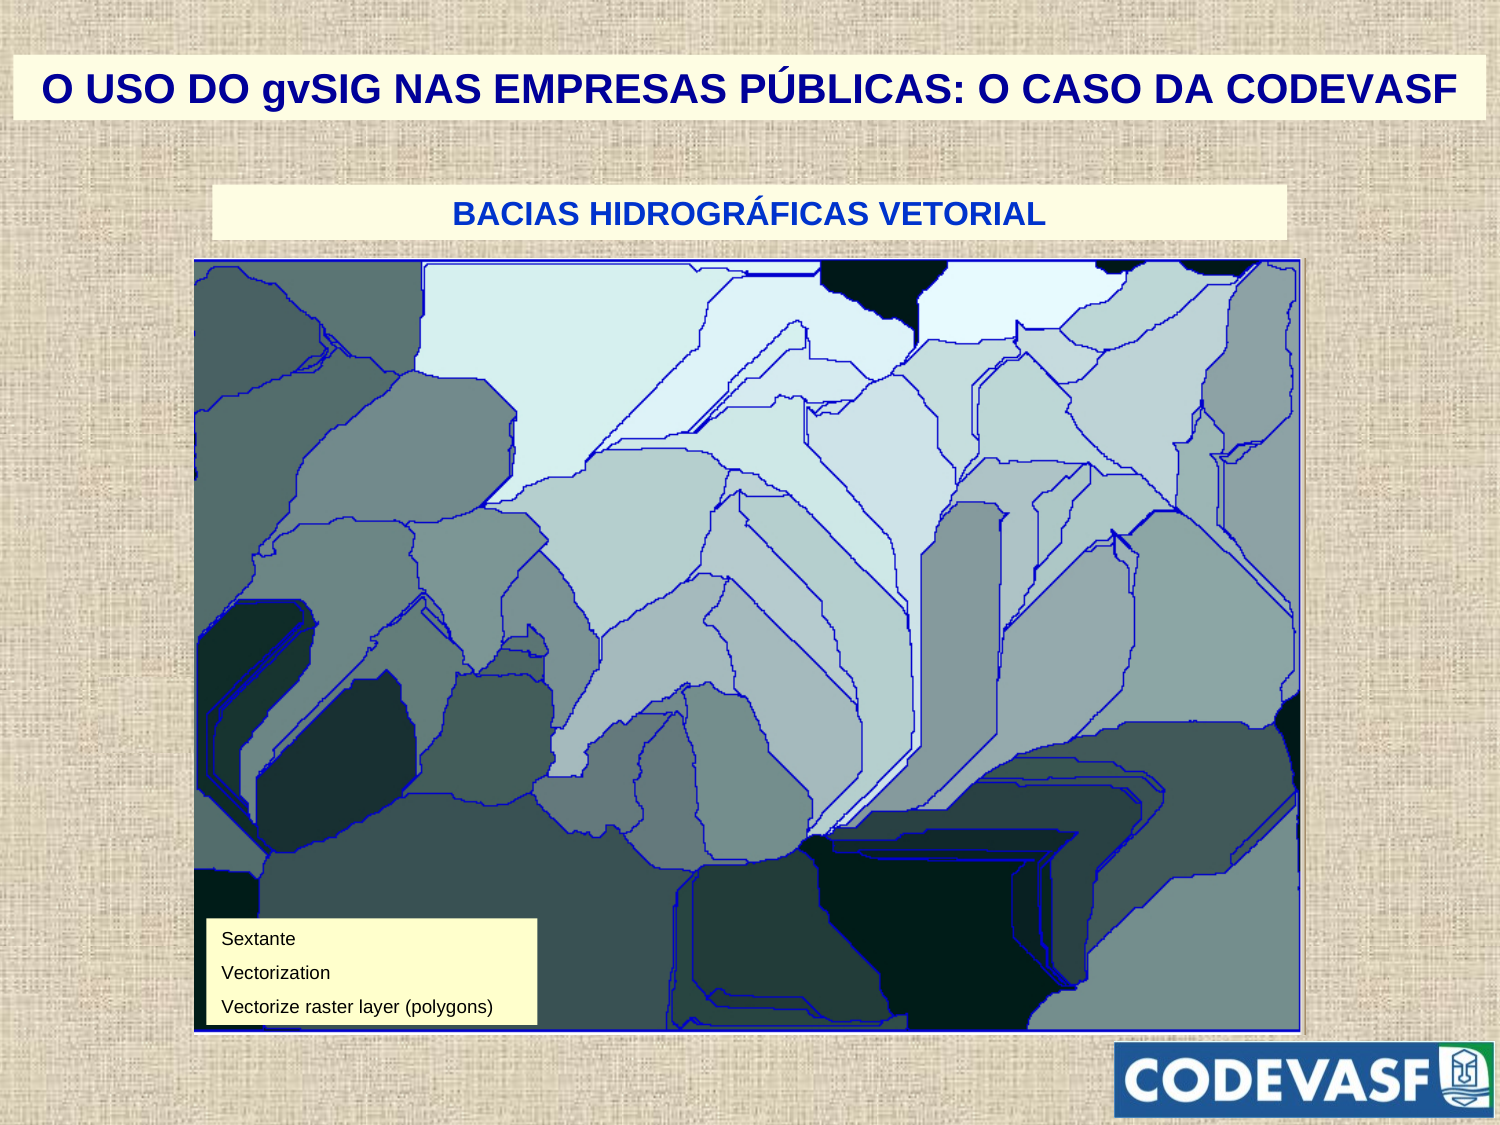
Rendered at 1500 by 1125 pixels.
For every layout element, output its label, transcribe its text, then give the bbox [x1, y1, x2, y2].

text_box O USO DO gvSIG NAS EMPRESAS PÚBLICAS: O CASO DA CODEVASF [13, 54, 1487, 121]
text_box Sextante Vectorization Vectorize raster layer (polygons) [206, 918, 538, 1025]
picture [0, 0, 1500, 1125]
text_box BACIAS HIDROGRÁFICAS VETORIAL [212, 184, 1288, 240]
